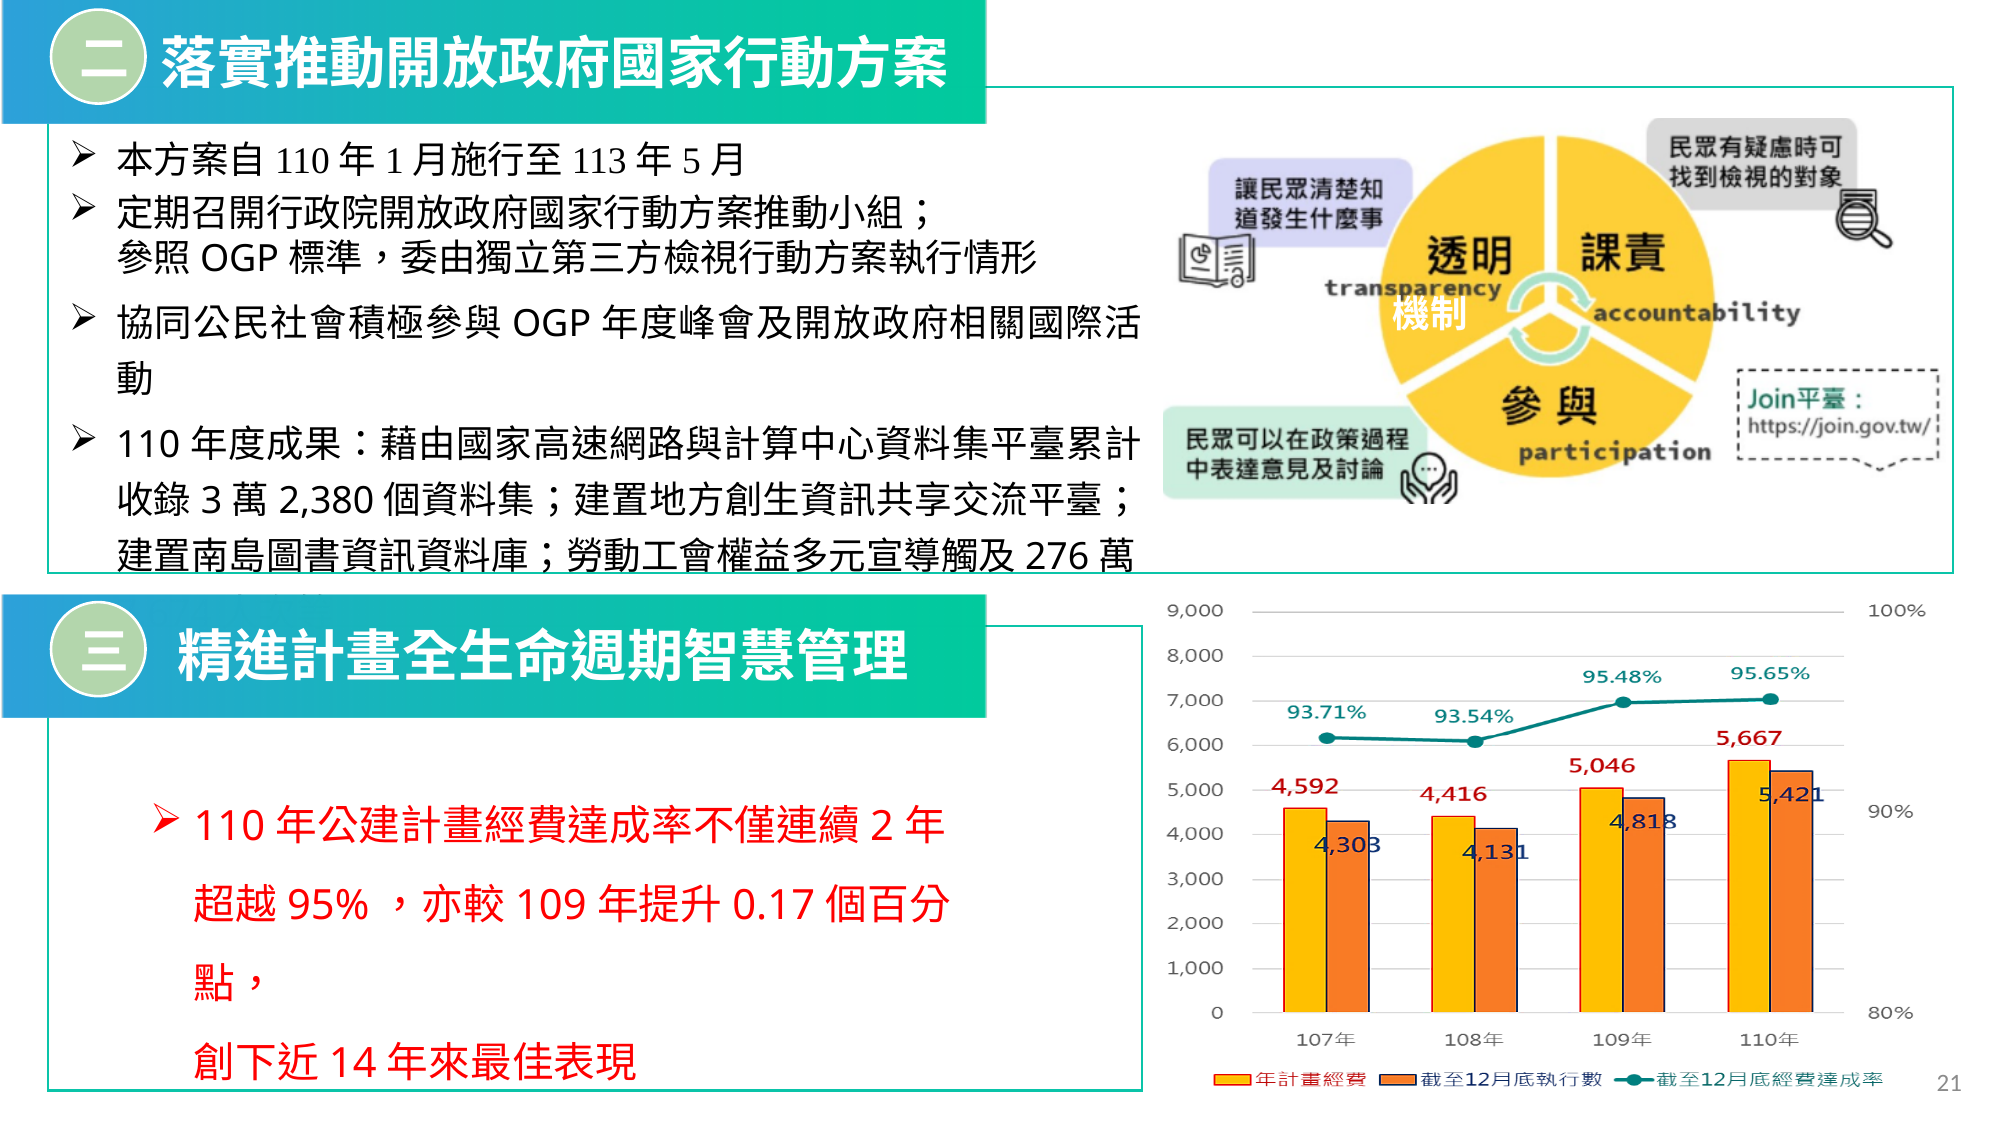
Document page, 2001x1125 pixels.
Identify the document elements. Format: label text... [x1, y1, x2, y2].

text_box 三 [51, 602, 146, 697]
text_box 110年公建計畫經費達成率不僅連續2年超越95%，亦較109年提升0.17個百分點， 創下近14年來最佳表現 [135, 761, 968, 1094]
text_box 本方案自110年1月施行至113年5月 定期召開行政院開放政府國家行動方案推動小組； 參照OGP標準，委由獨立第三方檢視行動方案執行情形 協同公民社會積極參與OGP年度峰會及開放政府相關國際活動 110年度成果：藉由國家高速網路與計算中心資料集平臺累計收錄3萬2,380個資料集；建置地方創生資訊共享交流平臺； 建置南島圖書資訊資料庫；勞動工會權益多元宣導觸及276萬7,674人次等 [54, 128, 1157, 641]
picture [1163, 118, 1952, 504]
picture [0, 0, 988, 124]
text_box 機制 [1242, 282, 1618, 343]
text_box 落實推動開放政府國家行動方案 [146, 19, 968, 103]
text_box 二 [51, 9, 146, 104]
picture [0, 594, 988, 718]
slide_number <編號> [1527, 1051, 1978, 1111]
picture [1163, 582, 1929, 1103]
text_box 精進計畫全生命週期智慧管理 [162, 612, 984, 696]
picture [1954, 118, 1961, 504]
